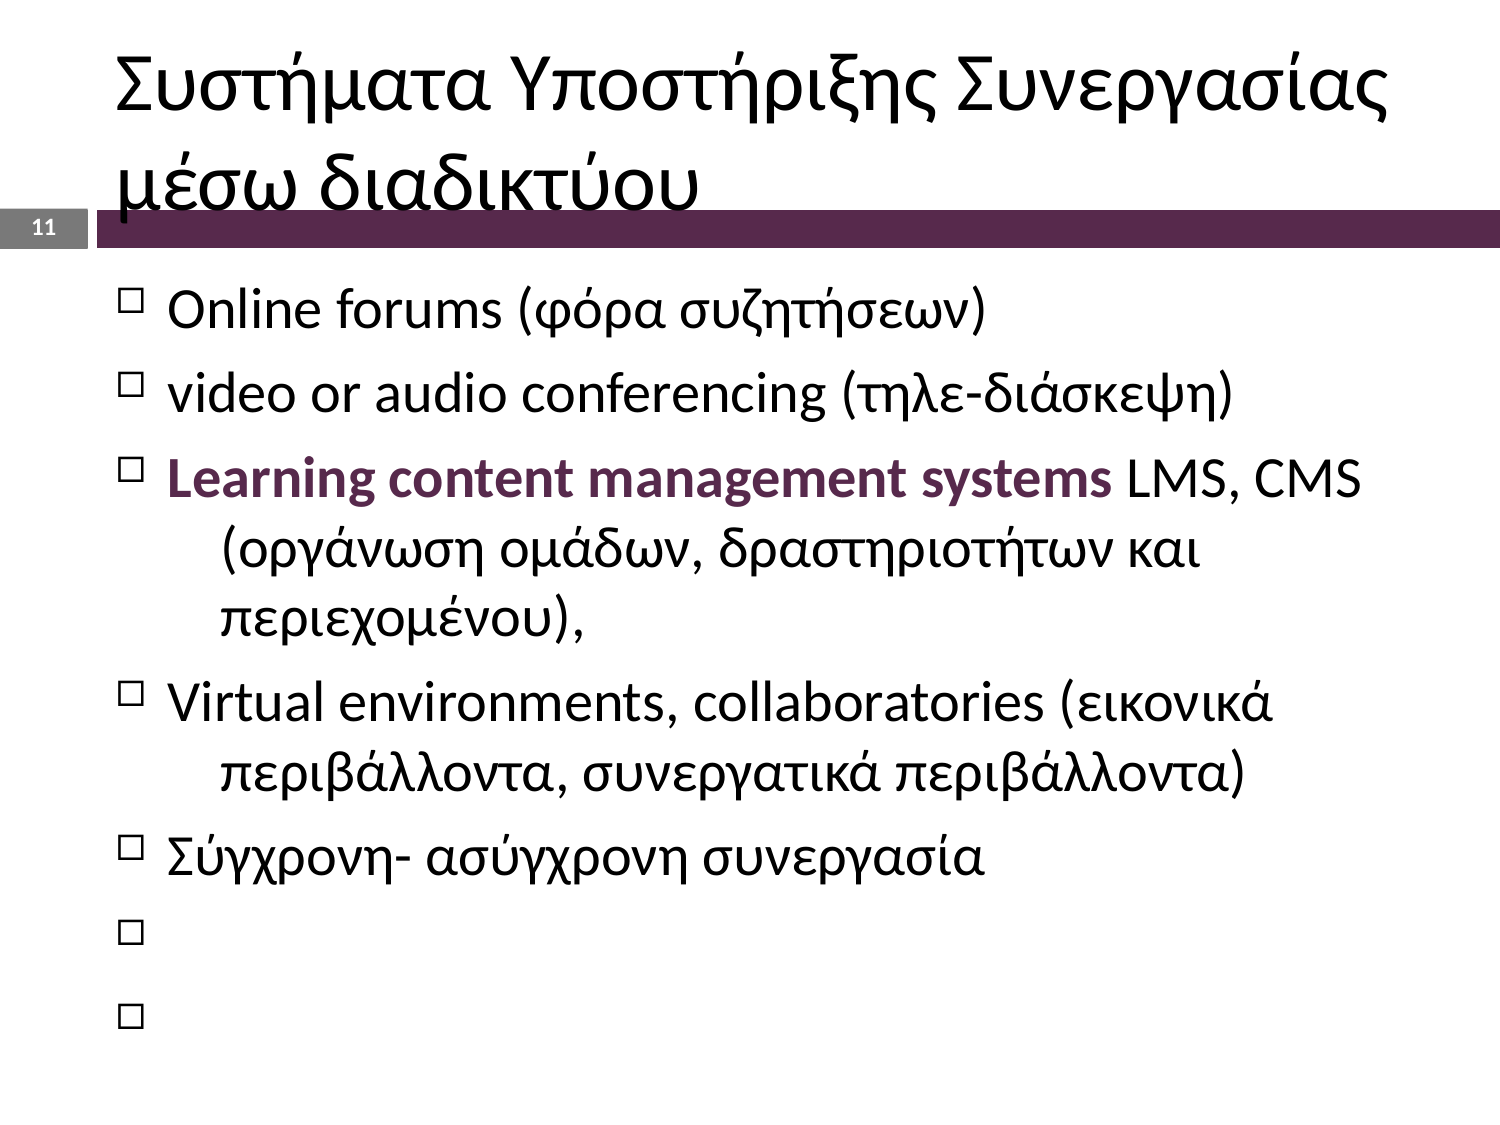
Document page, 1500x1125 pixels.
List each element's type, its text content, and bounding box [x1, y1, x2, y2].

title Συστήματα Υποστήριξης Συνεργασίας μέσω διαδικτύου [100, 19, 1438, 182]
list Οnline forums (φόρα συζητήσεων) video or audio conferencing (τηλε-διάσκεψη) Learning content management systems LMS, CMS (οργάνωση ομάδων, δραστηριοτήτων και περιεχομένου), Virtual environments, collaboratories (εικονικά περιβάλλοντα, συνεργατικά περιβάλλοντα) Σύγχρονη- ασύγχρονη συνεργασία [100, 262, 1438, 1000]
text_box 11 [0, 208, 88, 249]
